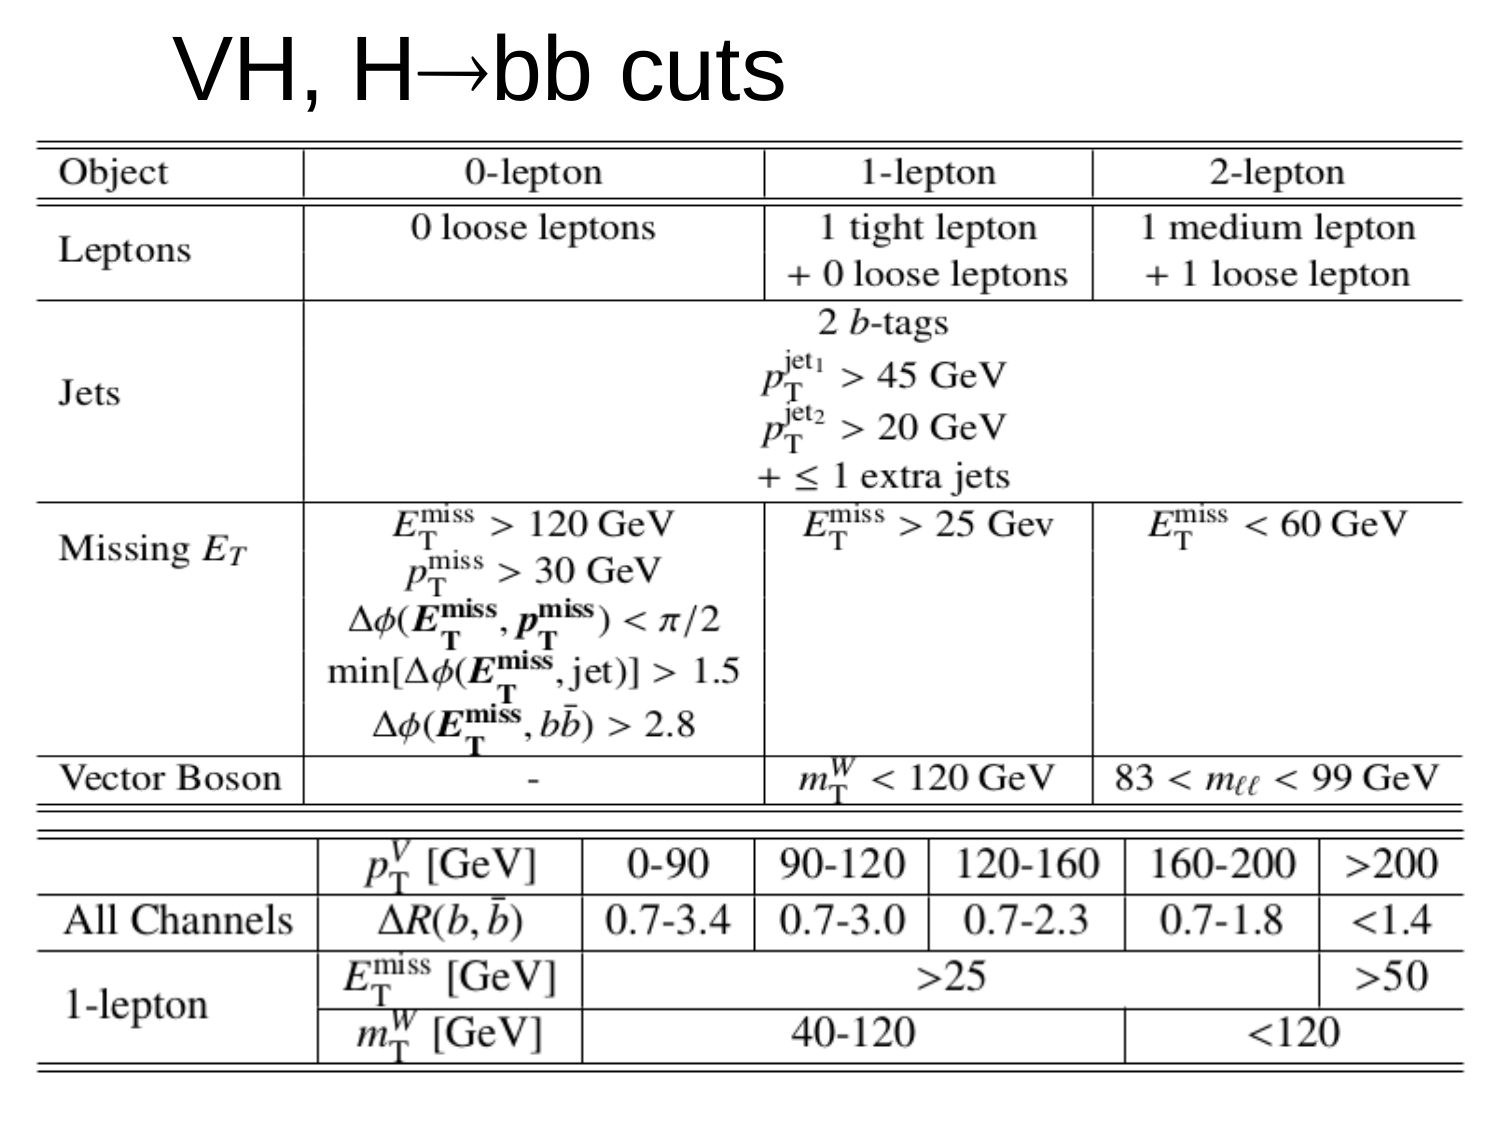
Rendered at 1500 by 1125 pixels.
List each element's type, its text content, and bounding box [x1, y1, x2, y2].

picture [29, 129, 1471, 1083]
title VH, Hbb cuts [172, 0, 1328, 129]
